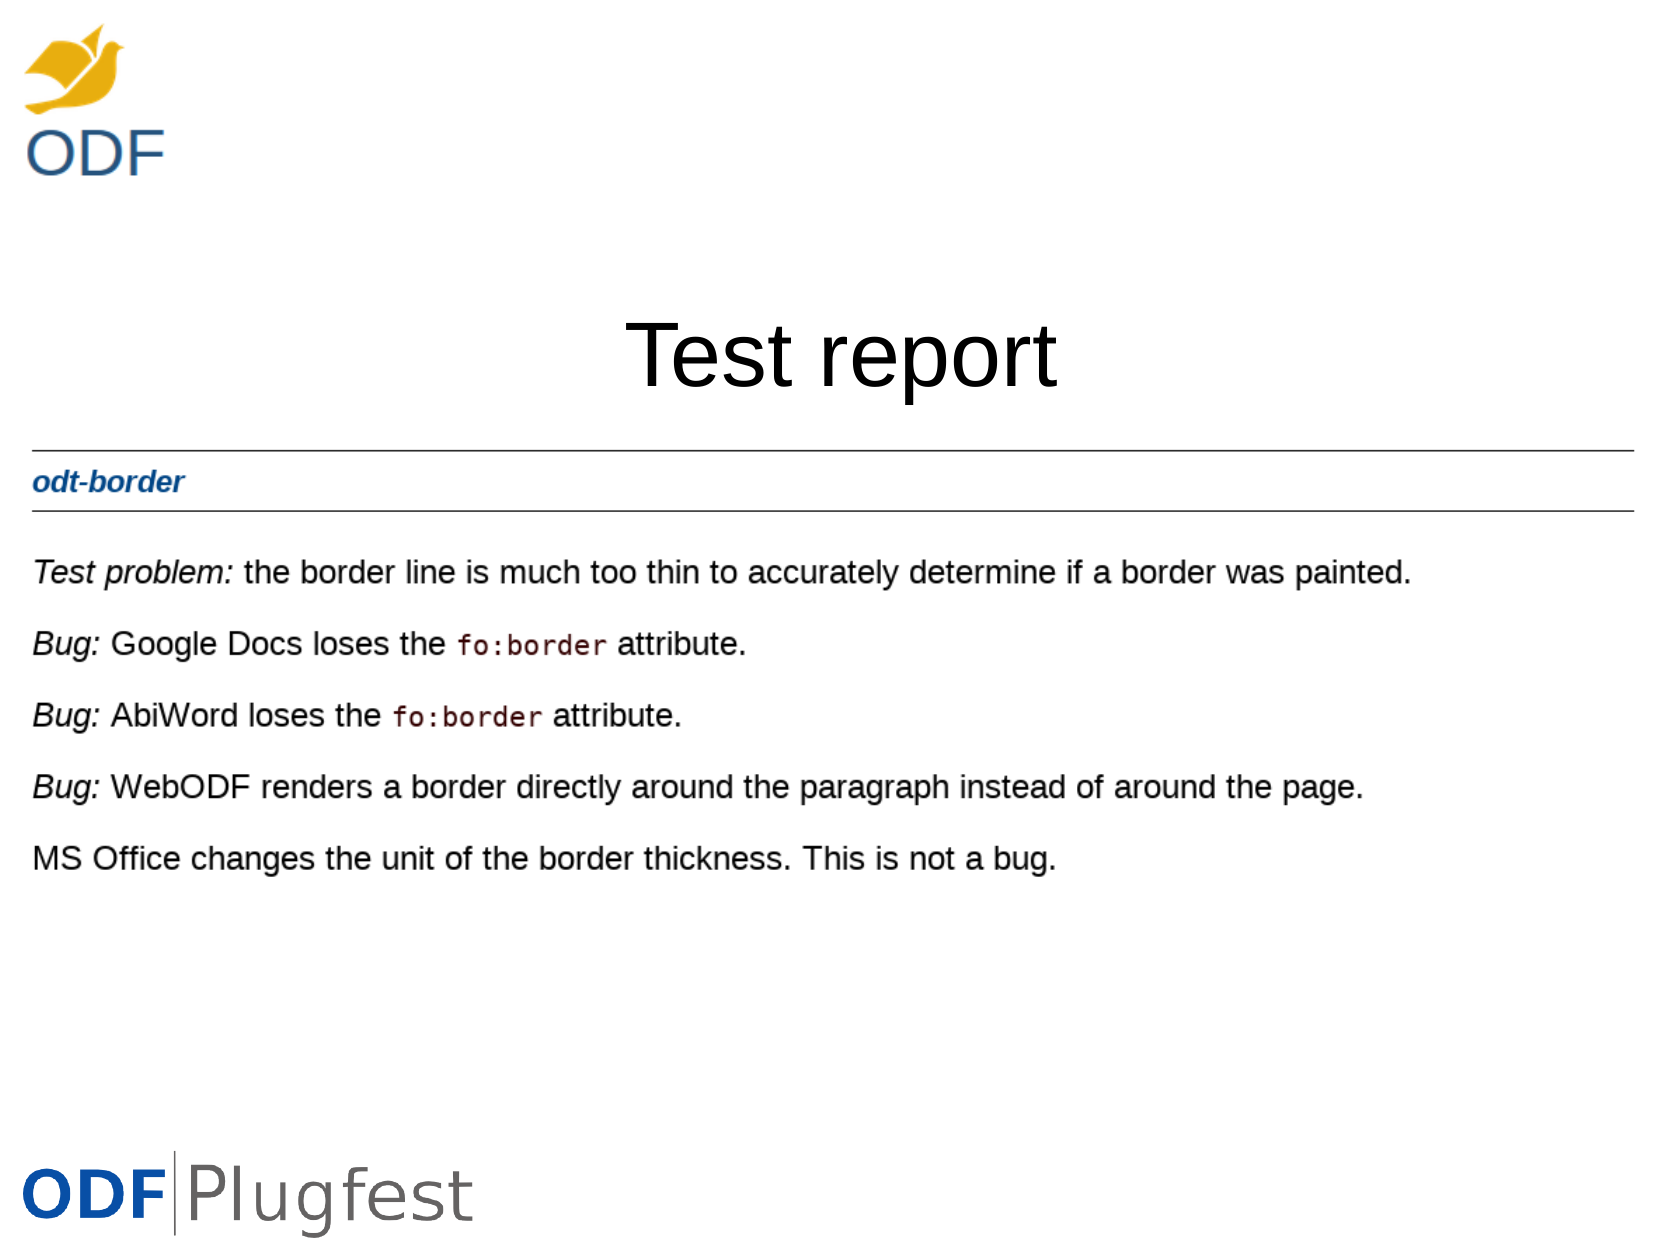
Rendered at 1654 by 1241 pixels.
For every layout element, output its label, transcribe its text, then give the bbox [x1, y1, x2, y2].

title Test report [206, 265, 1477, 432]
picture [23, 1150, 473, 1241]
picture [0, 0, 216, 218]
picture [14, 432, 1654, 898]
